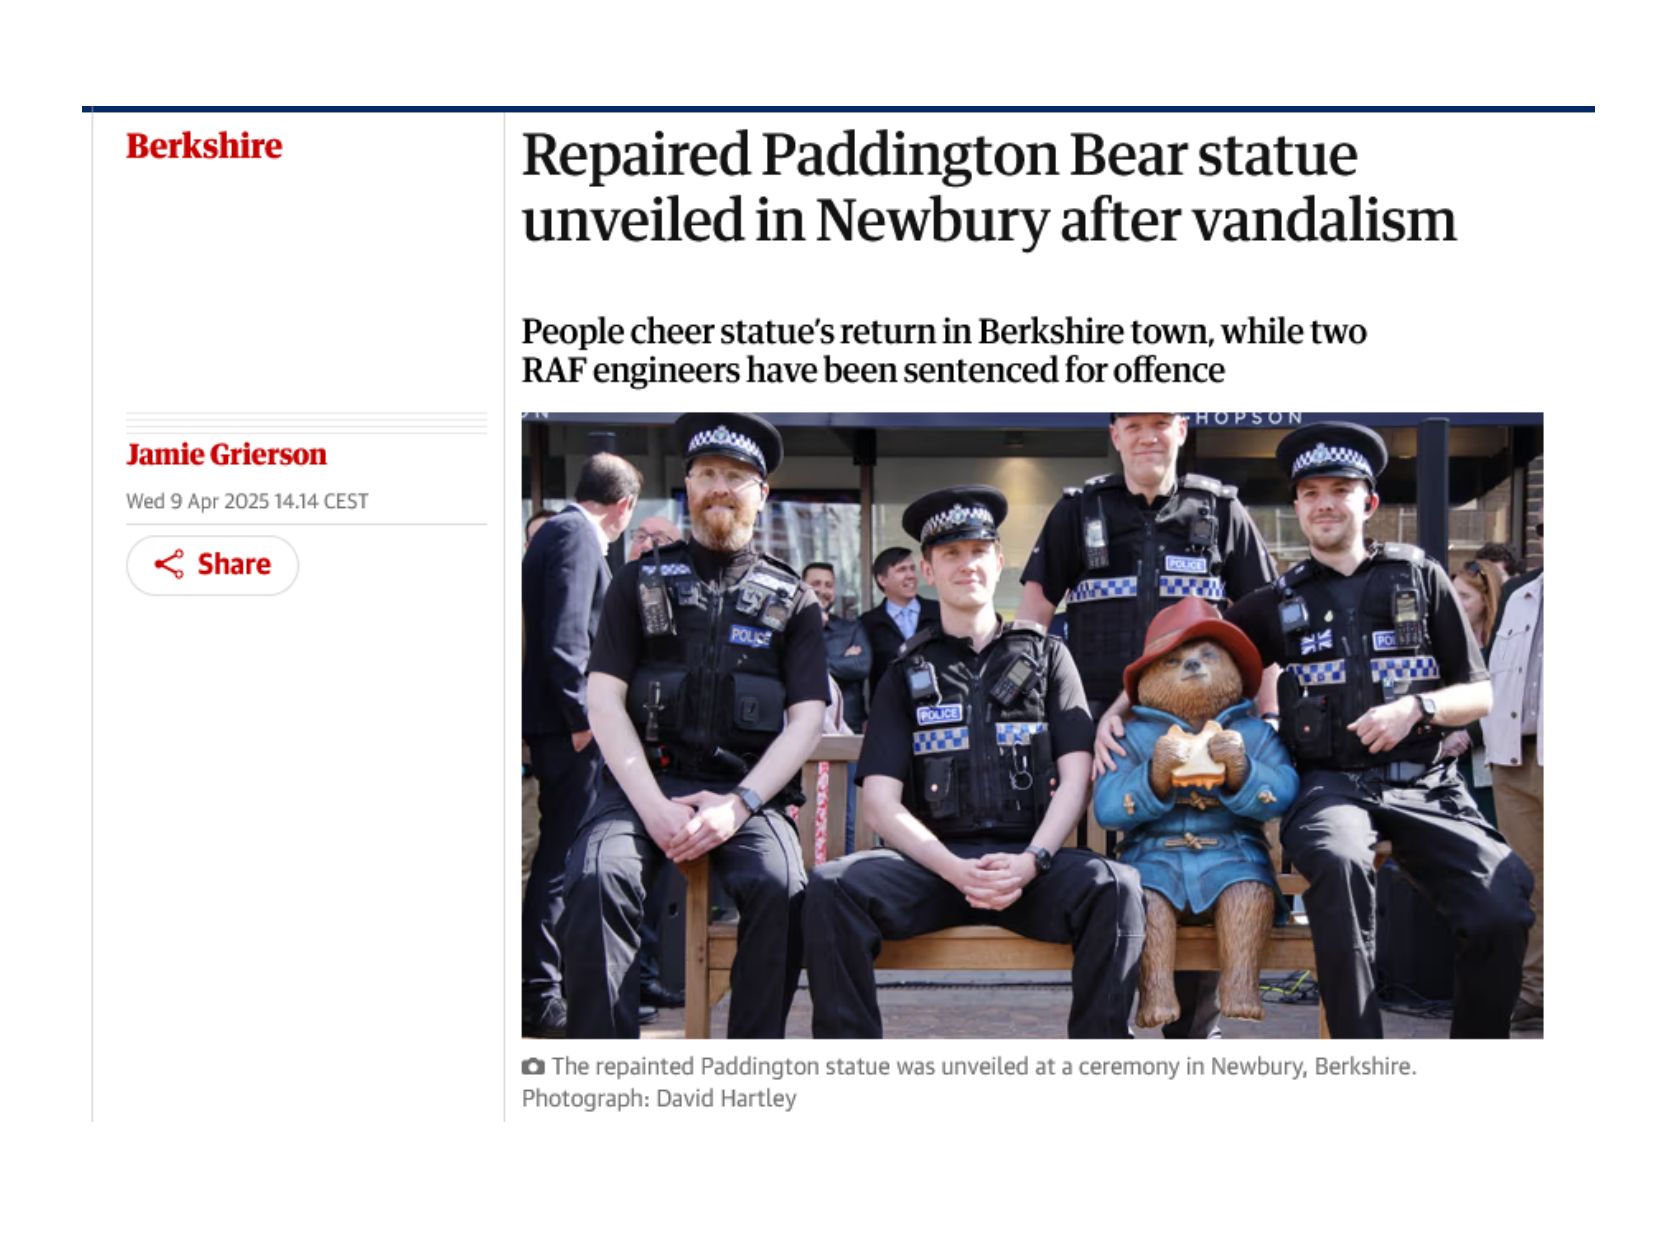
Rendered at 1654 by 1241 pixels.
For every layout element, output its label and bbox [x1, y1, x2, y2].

picture [82, 106, 1595, 1123]
